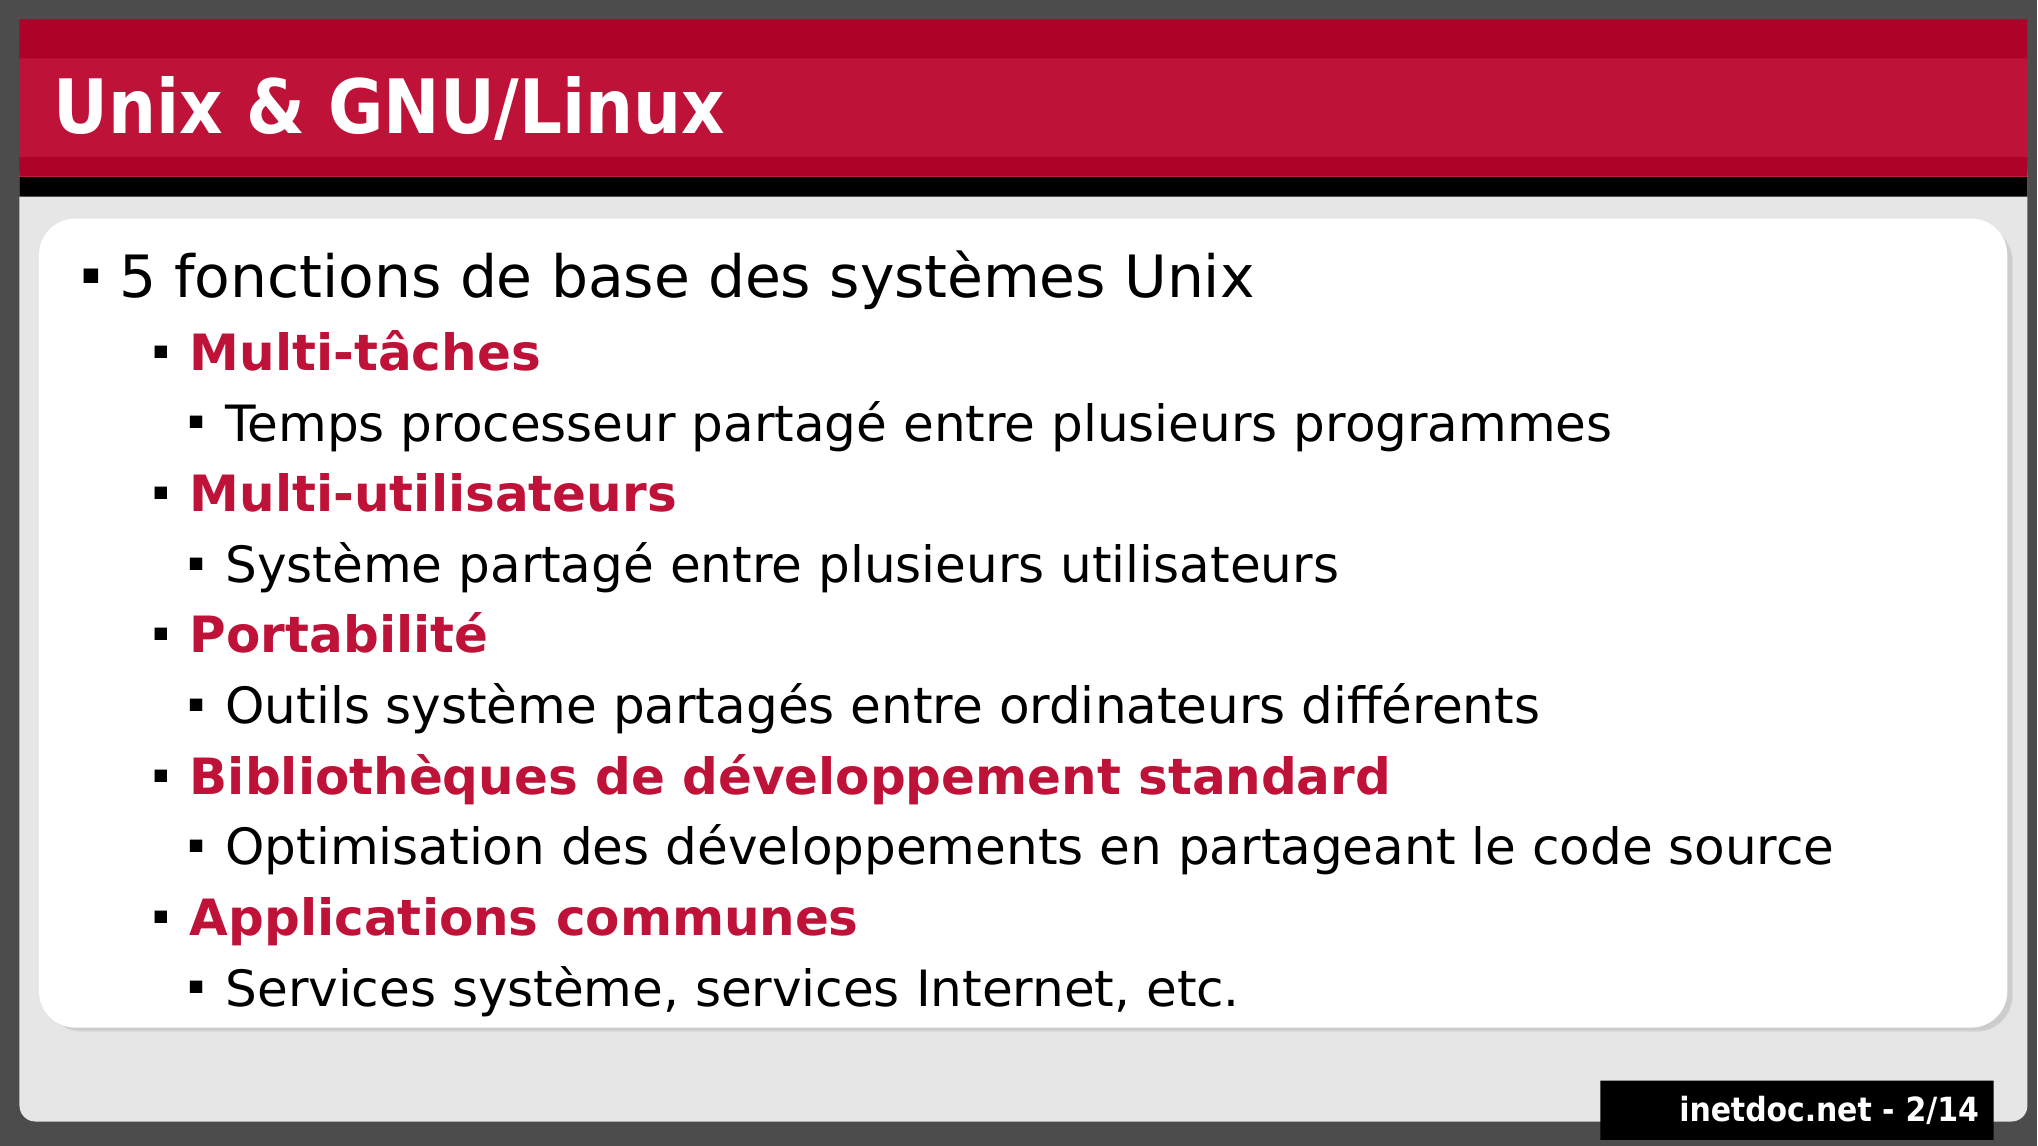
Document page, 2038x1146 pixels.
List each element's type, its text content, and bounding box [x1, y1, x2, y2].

text_box 5 fonctions de base des systèmes Unix Multi-tâches Temps processeur partagé entre plusieurs programmes Multi-utilisateurs Système partagé entre plusieurs utilisateurs Portabilité Outils système partagés entre ordinateurs différents Bibliothèques de développement standard Optimisation des développements en partageant le code source Applications communes Services système, services Internet, etc. [38, 218, 2008, 1028]
text_box Unix & GNU/Linux [19, 59, 2028, 157]
text_box [19, 157, 2028, 1122]
text_box [19, 19, 2028, 59]
text_box inetdoc.net - <numéro>/14 [1600, 1080, 1994, 1140]
